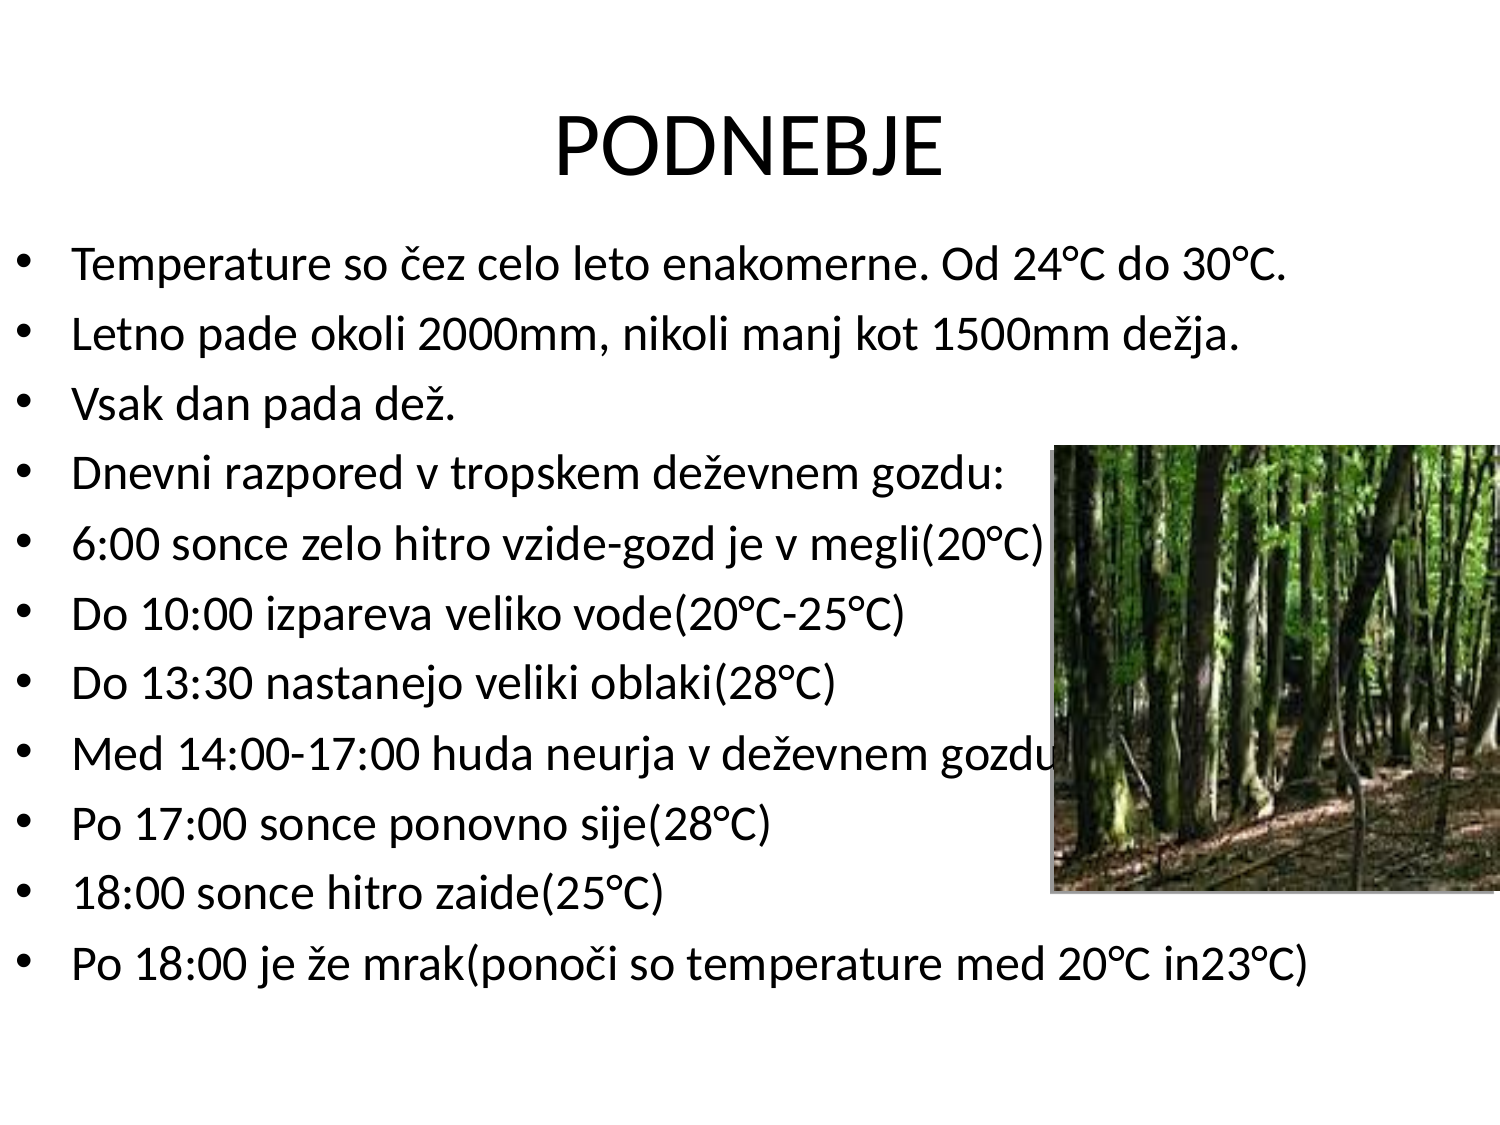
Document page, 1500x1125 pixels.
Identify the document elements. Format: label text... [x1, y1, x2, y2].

picture [1054, 445, 1500, 891]
title PODNEBJE [75, 45, 1425, 222]
list Temperature so čez celo leto enakomerne. Od 24°C do 30°C. Letno pade okoli 2000mm, nikoli manj kot 1500mm dežja. Vsak dan pada dež. Dnevni razpored v tropskem deževnem gozdu: 6:00 sonce zelo hitro vzide-gozd je v megli(20°C) Do 10:00 izpareva veliko vode(20°C-25°C) Do 13:30 nastanejo veliki oblaki(28°C) Med 14:00-17:00 huda neurja v deževnem gozdu Po 17:00 sonce ponovno sije(28°C) 18:00 sonce hitro zaide(25°C) Po 18:00 je že mrak(ponoči so temperature med 20°C in23°C) [0, 222, 1500, 1043]
